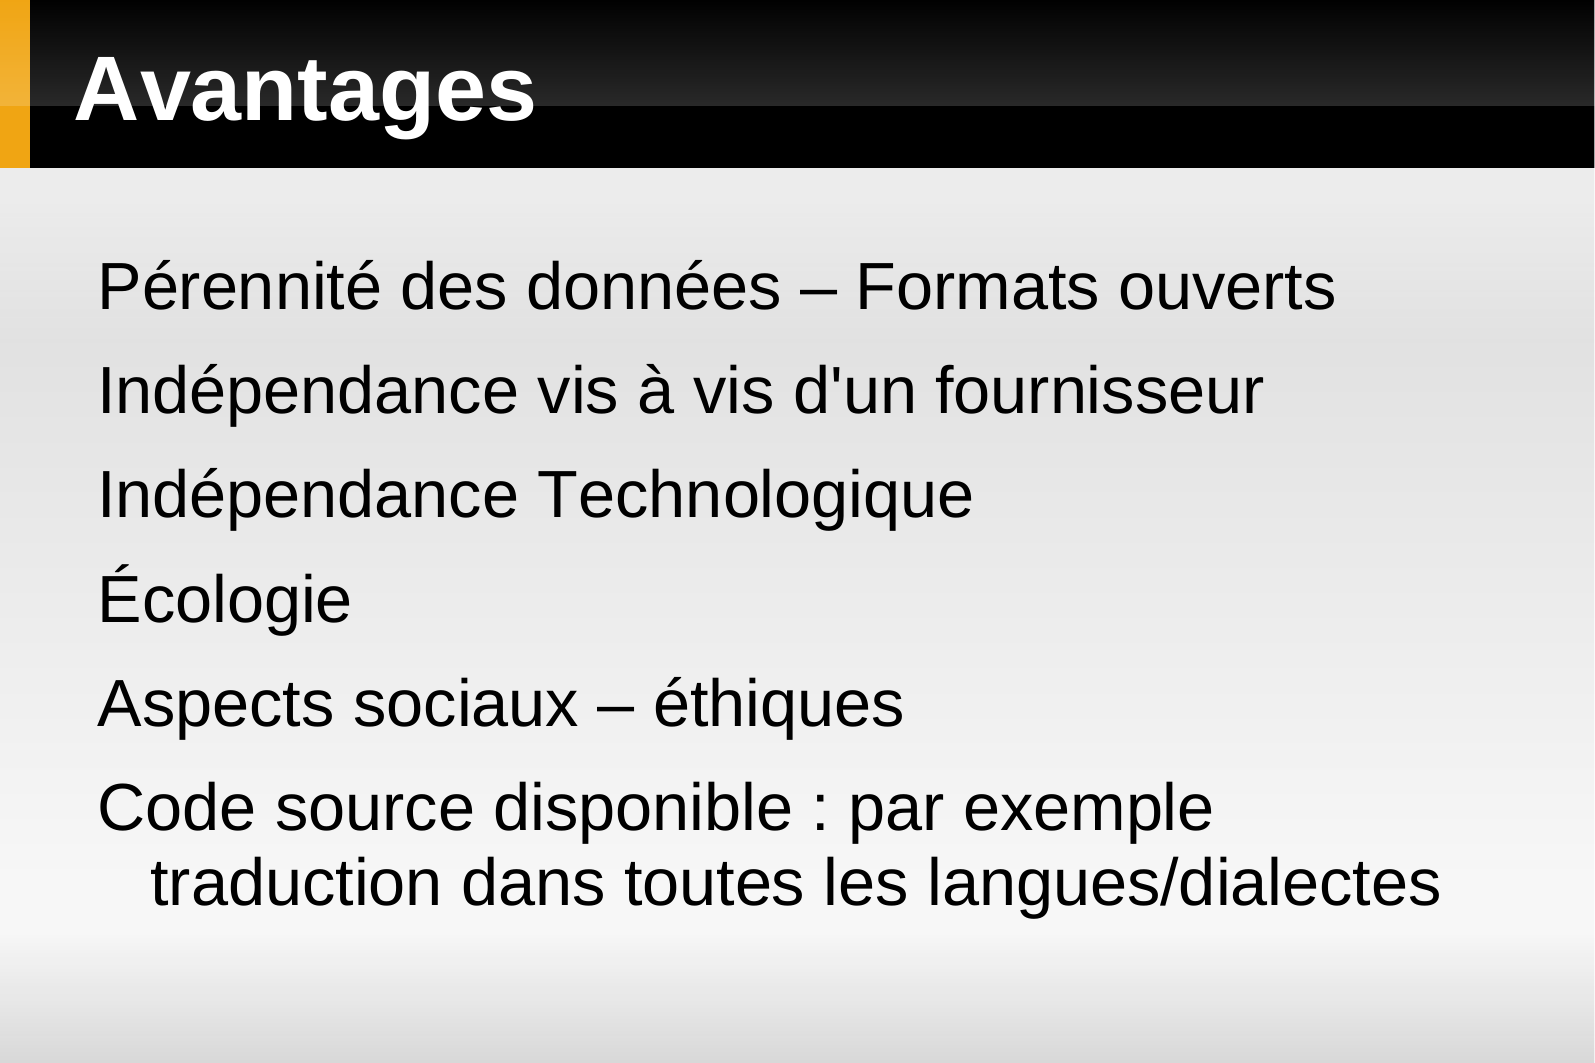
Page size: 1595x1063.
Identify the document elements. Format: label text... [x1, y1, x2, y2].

list Pérennité des données – Formats ouverts Indépendance vis à vis d'un fournisseur Indépendance Technologique Écologie Aspects sociaux – éthiques Code source disponible : par exemple traduction dans toutes les langues/dialectes [79, 248, 1515, 936]
picture [0, 0, 1595, 1063]
title Avantages [74, 7, 1510, 171]
